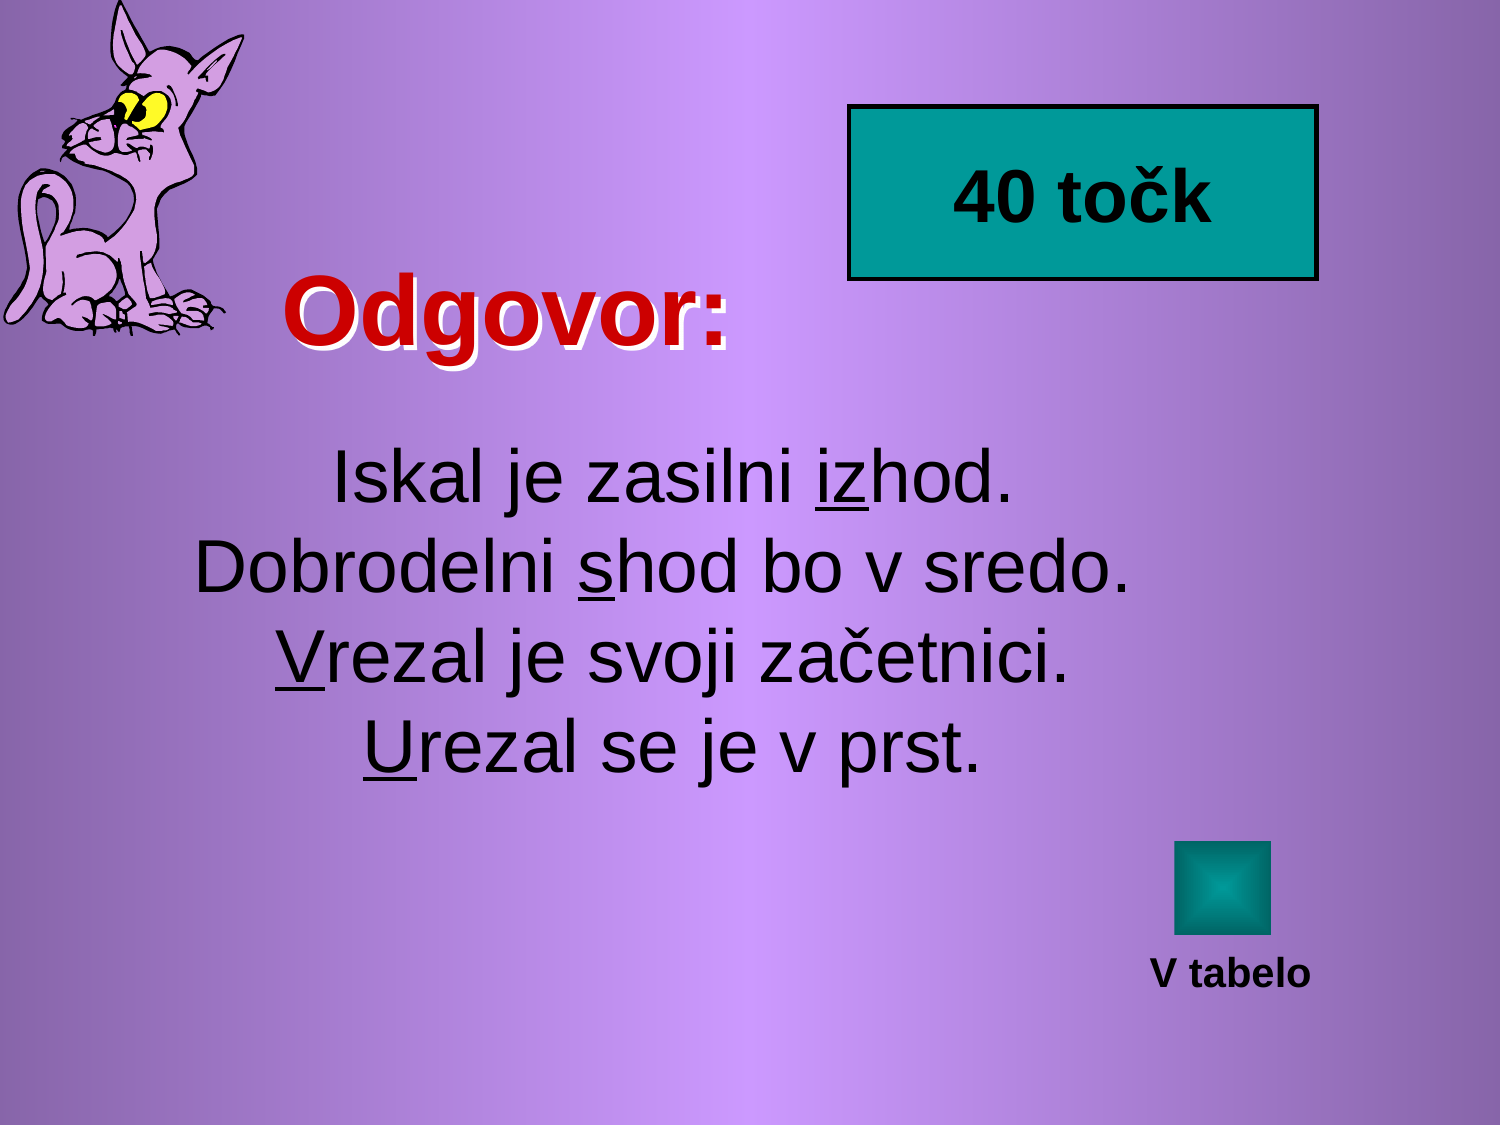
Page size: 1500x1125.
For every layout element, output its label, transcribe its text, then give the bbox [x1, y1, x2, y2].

title Odgovor: [266, 227, 806, 384]
text_box Iskal je zasilni izhod. Dobrodelni shod bo v sredo. Vrezal je svoji začetnici. Urezal se je v prst. [156, 420, 1191, 796]
text_box 40 točk [848, 106, 1317, 280]
text_box [1174, 841, 1271, 935]
text_box V tabelo [1056, 938, 1405, 1004]
